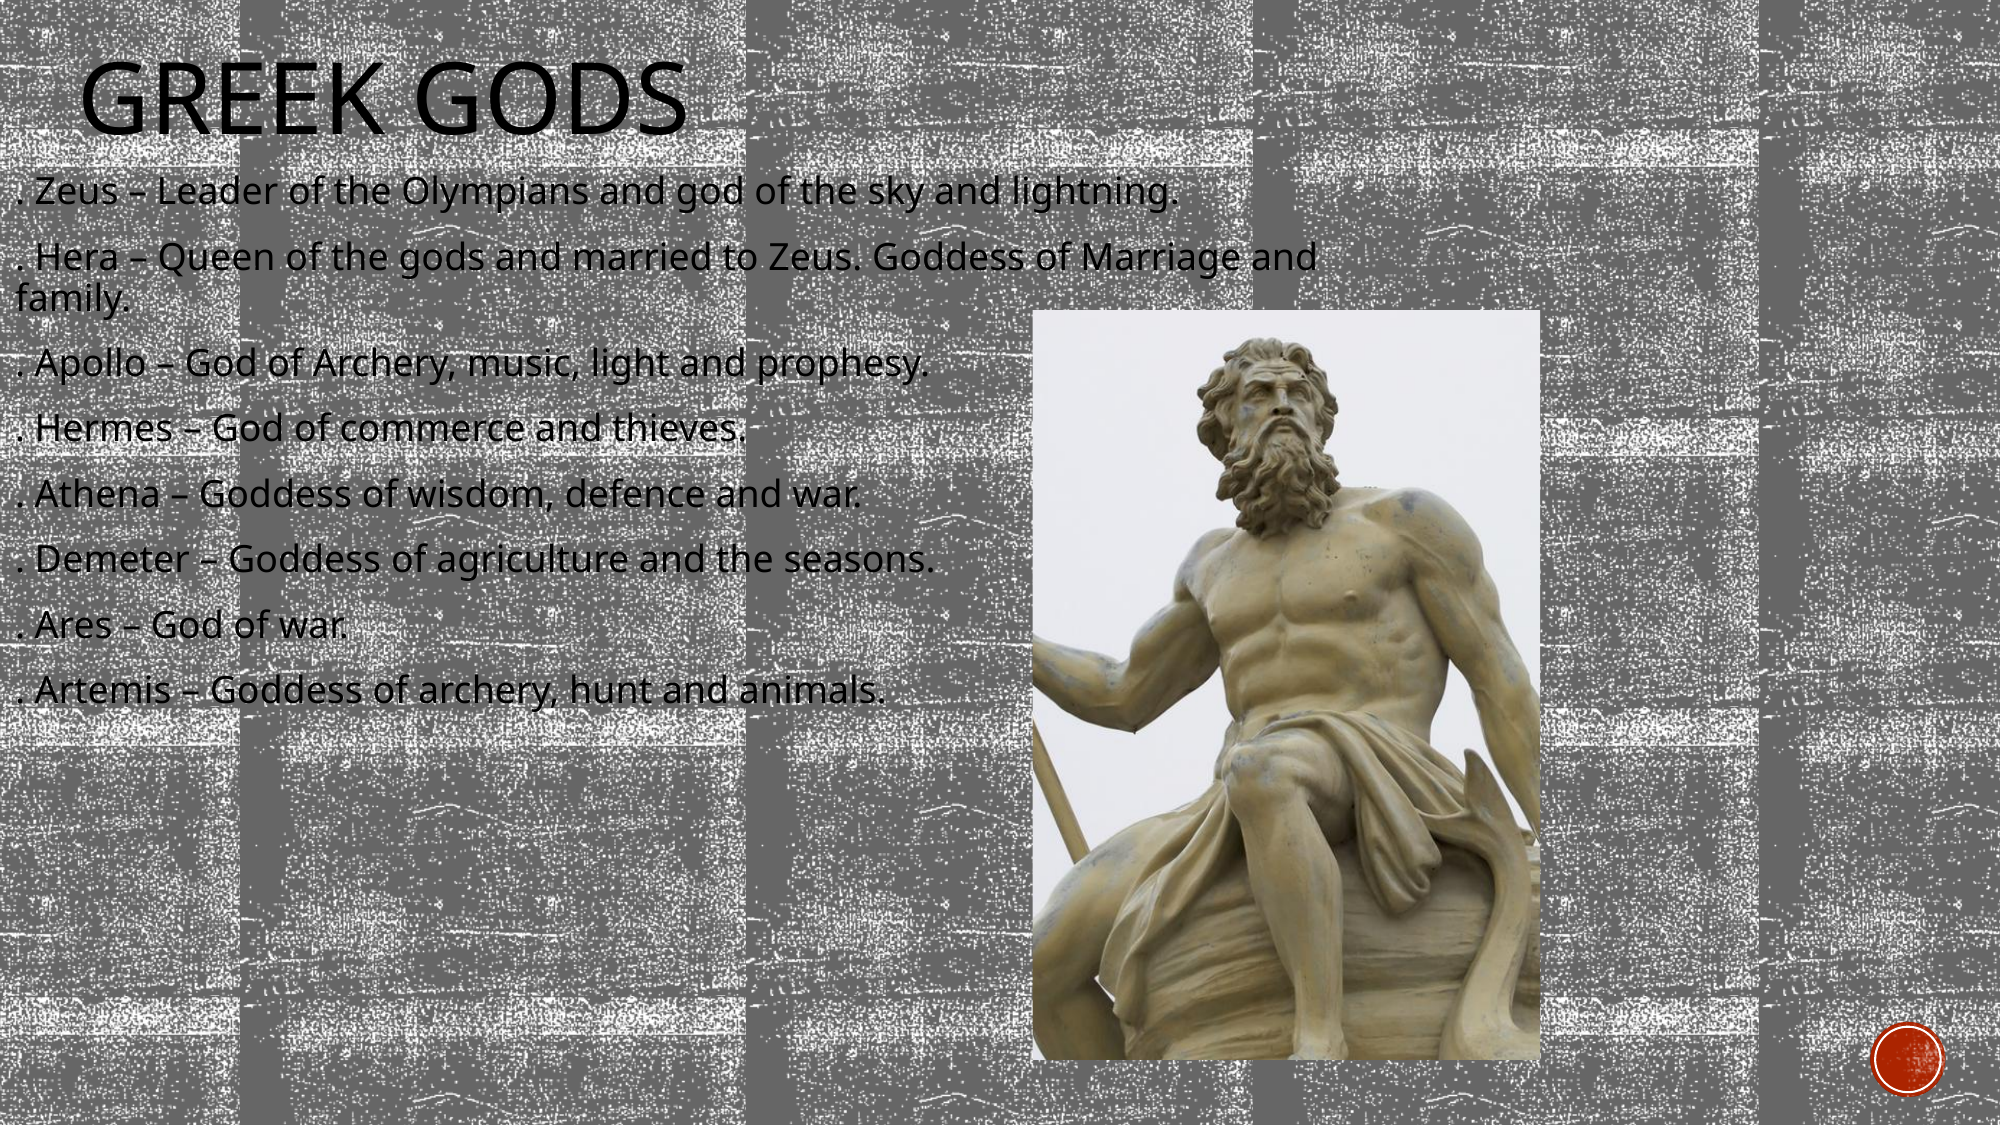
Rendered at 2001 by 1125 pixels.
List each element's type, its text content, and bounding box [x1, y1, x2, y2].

title Greek gods [62, 0, 1169, 165]
text_box [0, 0, 62, 165]
text_box [0, 0, 2000, 1125]
picture [1032, 310, 1541, 1060]
list . Zeus – Leader of the Olympians and god of the sky and lightning. . Hera – Queen of the gods and married to Zeus. Goddess of Marriage and family. . Apollo – God of Archery, music, light and prophesy. . Hermes – God of commerce and thieves. . Athena – Goddess of wisdom, defence and war. . Demeter – Goddess of agriculture and the seasons. . Ares – God of war. . Artemis – Goddess of archery, hunt and animals. [0, 165, 1438, 1093]
